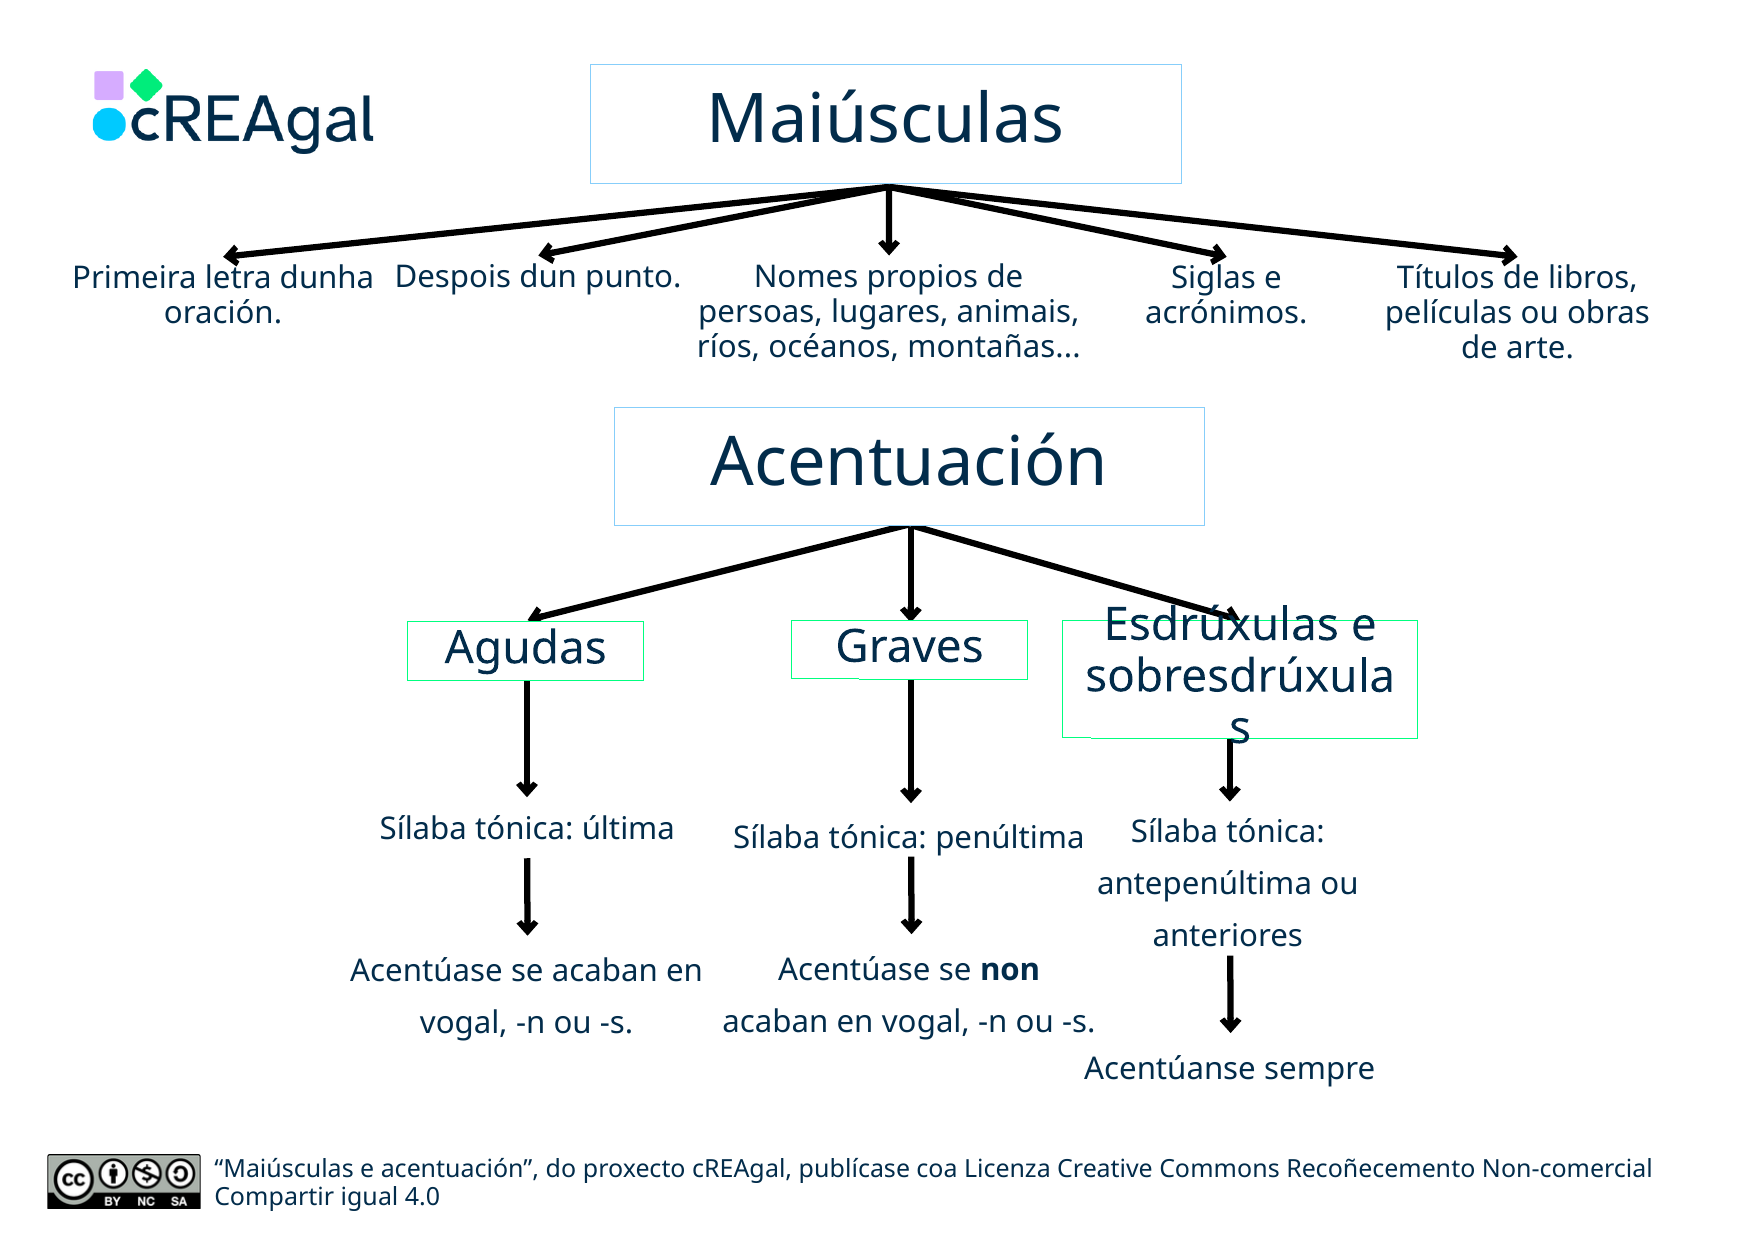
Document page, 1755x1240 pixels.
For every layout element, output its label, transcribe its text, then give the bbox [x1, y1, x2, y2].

text_box Títulos de libros, películas ou obras de arte. [1368, 259, 1667, 366]
text_box Primeira letra dunha oración. [64, 259, 382, 331]
text_box Sílaba tónica: última [339, 794, 715, 847]
text_box [92, 69, 374, 154]
text_box “Maiúsculas e acentuación”, do proxecto cREAgal, publícase coa Licenza Creative Commons Recoñecemento Non-comercial Compartir igual 4.0 [214, 1154, 1755, 1211]
text_box Sílaba tónica: penúltima [721, 803, 1038, 855]
text_box [47, 1154, 201, 1209]
text_box Graves [791, 620, 1028, 680]
text_box Acentuación [614, 407, 1205, 526]
text_box Agudas [407, 621, 644, 681]
text_box Acentúanse sempre [1042, 1034, 1418, 1086]
text_box Acentúase se acaban en vogal, -n ou -s. [339, 936, 715, 1040]
text_box Esdrúxulas e sobresdrúxulas [1062, 620, 1418, 739]
text_box Sílaba tónica: antepenúltima ou anteriores [1038, 797, 1418, 953]
text_box Maiúsculas [590, 64, 1182, 184]
text_box Siglas e acrónimos. [1091, 259, 1362, 331]
text_box Nomes propios de persoas, lugares, animais, ríos, océanos, montañas... [694, 258, 1084, 364]
text_box Acentúase se non acaban en vogal, -n ou -s. [721, 935, 1097, 1039]
text_box Despois dun punto. [388, 258, 688, 294]
